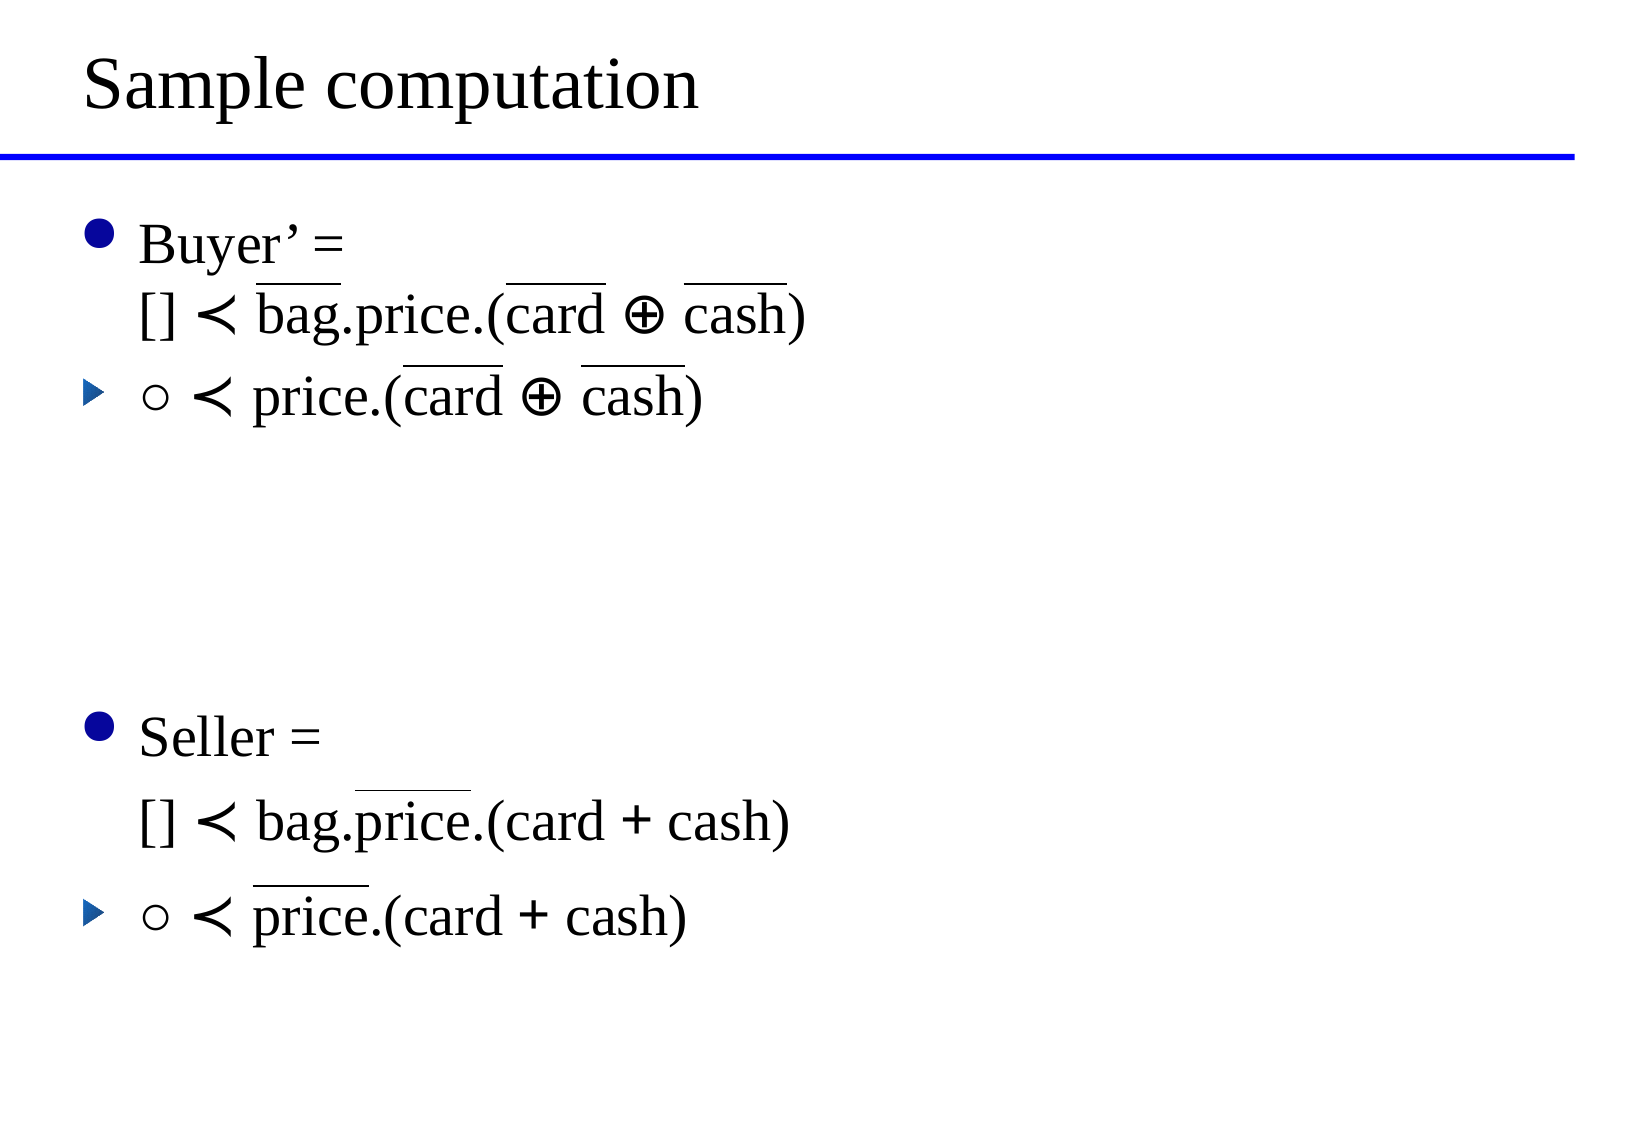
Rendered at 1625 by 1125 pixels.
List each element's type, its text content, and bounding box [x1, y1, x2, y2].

title Sample computation [67, 27, 1544, 131]
list Buyer’ = [] ≺ bag.price.(card ⊕ cash) ○ ≺ price.(card ⊕ cash) Seller = [] ≺ bag.price.(card + cash) ○ ≺ price.(card + cash) [67, 198, 1478, 1061]
